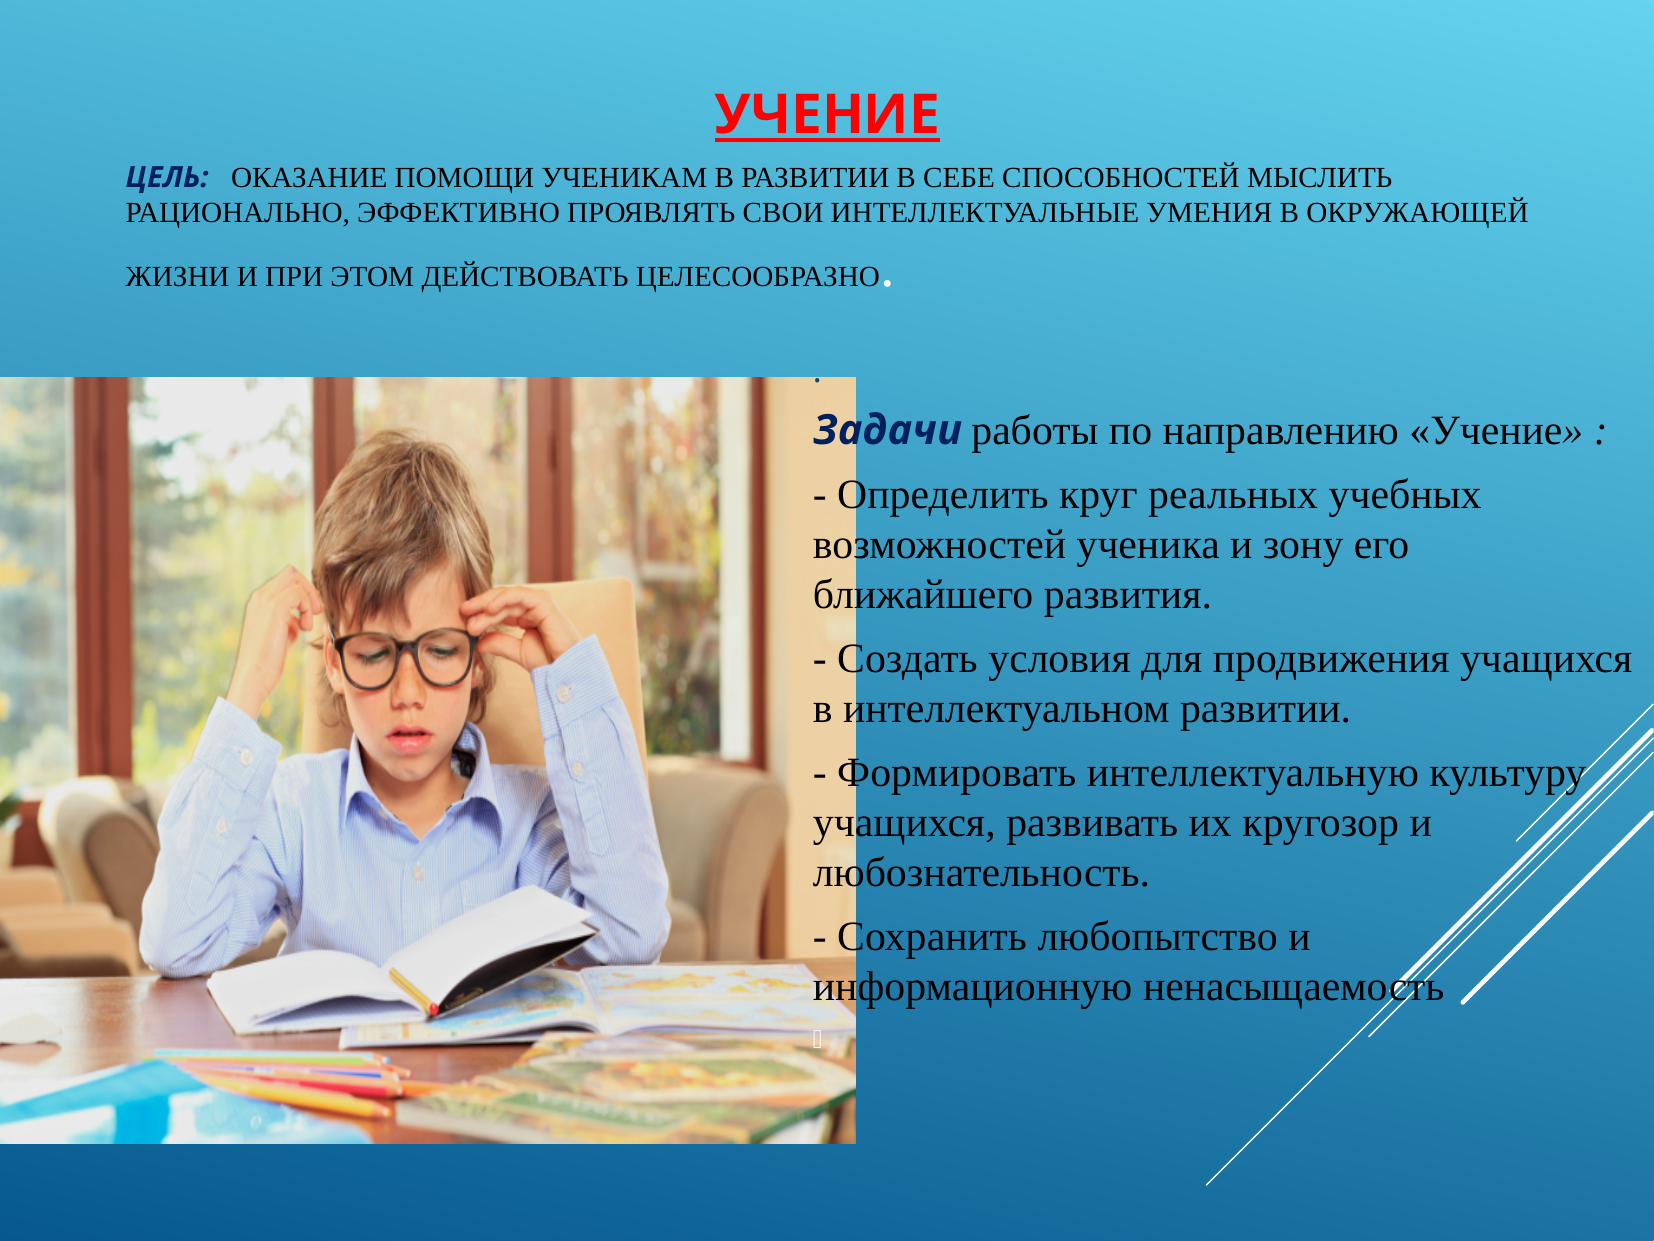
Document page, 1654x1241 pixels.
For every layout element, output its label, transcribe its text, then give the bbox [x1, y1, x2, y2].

list УЧЕНИЕ Цель: оказание помощи ученикам в развитии в себе способностей мыслить рационально, эффективно проявлять свои интеллектуальные умения в окружающей жизни и при этом действовать целесообразно. [110, 34, 1577, 360]
list . Задачи работы по направлению «Учение» : - Определить круг реальных учебных возможностей ученика и зону его ближайшего развития. - Создать условия для продвижения учащихся в интеллектуальном развитии. - Формировать интеллектуальную культуру учащихся, развивать их кругозор и любознательность. - Сохранить любопытство и информационную ненасыщаемость [797, 341, 1654, 1241]
picture [0, 377, 797, 1144]
